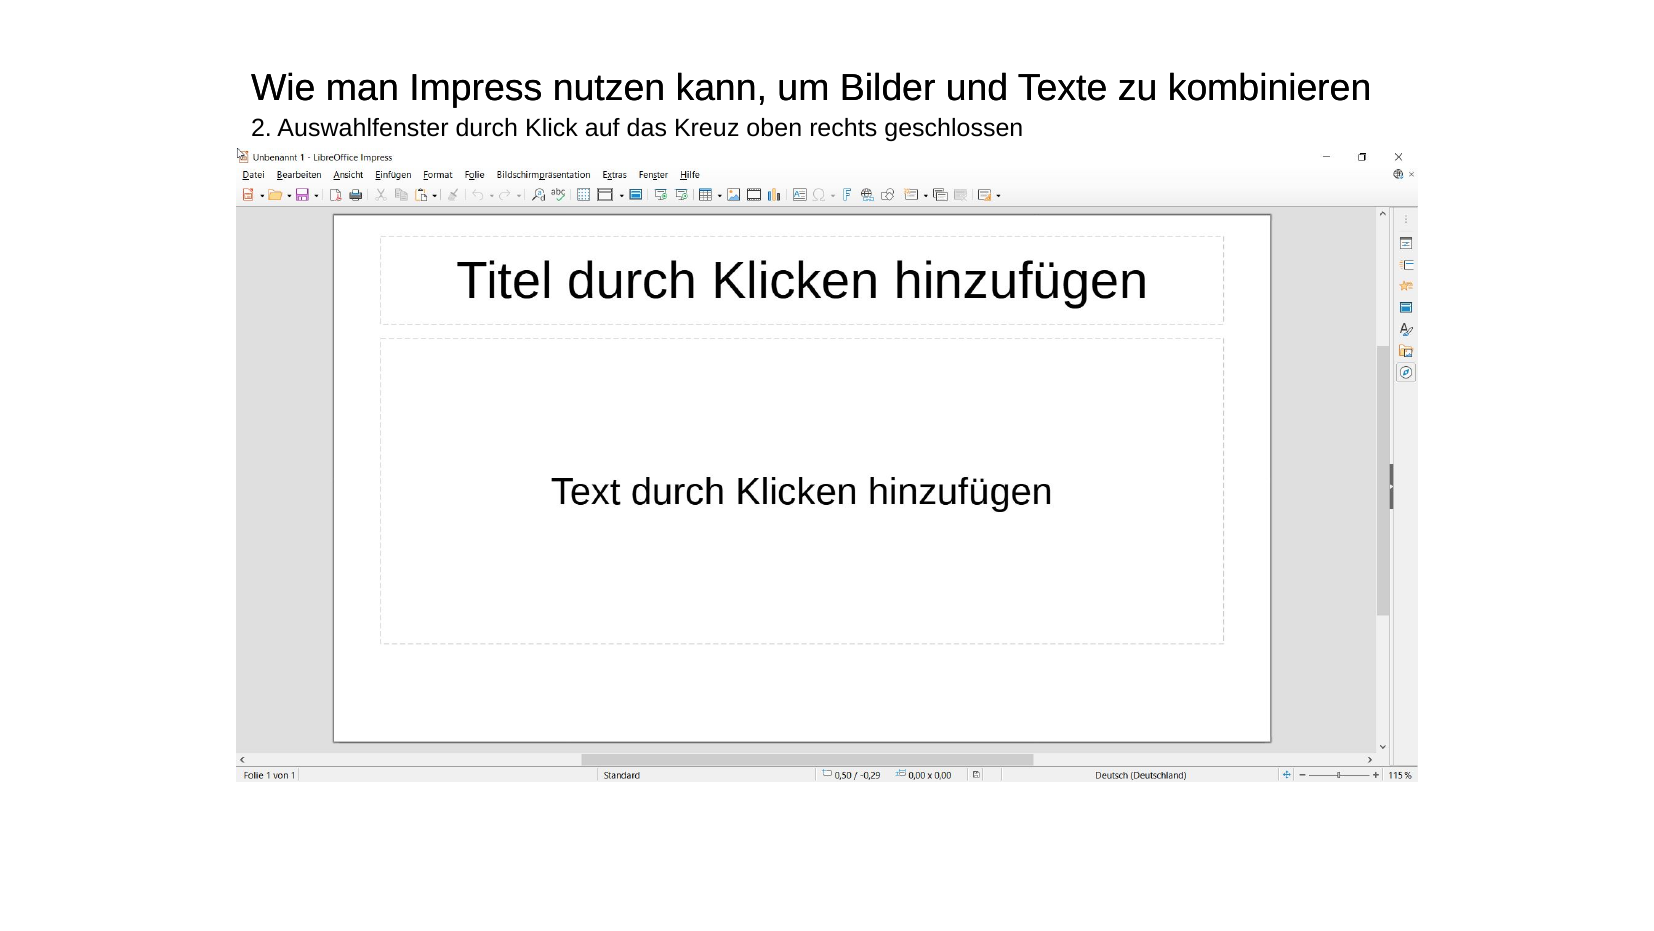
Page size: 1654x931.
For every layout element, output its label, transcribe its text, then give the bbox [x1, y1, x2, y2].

text_box Wie man Impress nutzen kann, um Bilder und Texte zu kombinieren [236, 59, 1418, 106]
text_box 2. Auswahlfenster durch Klick auf das Kreuz oben rechts geschlossen [236, 106, 1418, 148]
picture [236, 148, 1418, 782]
